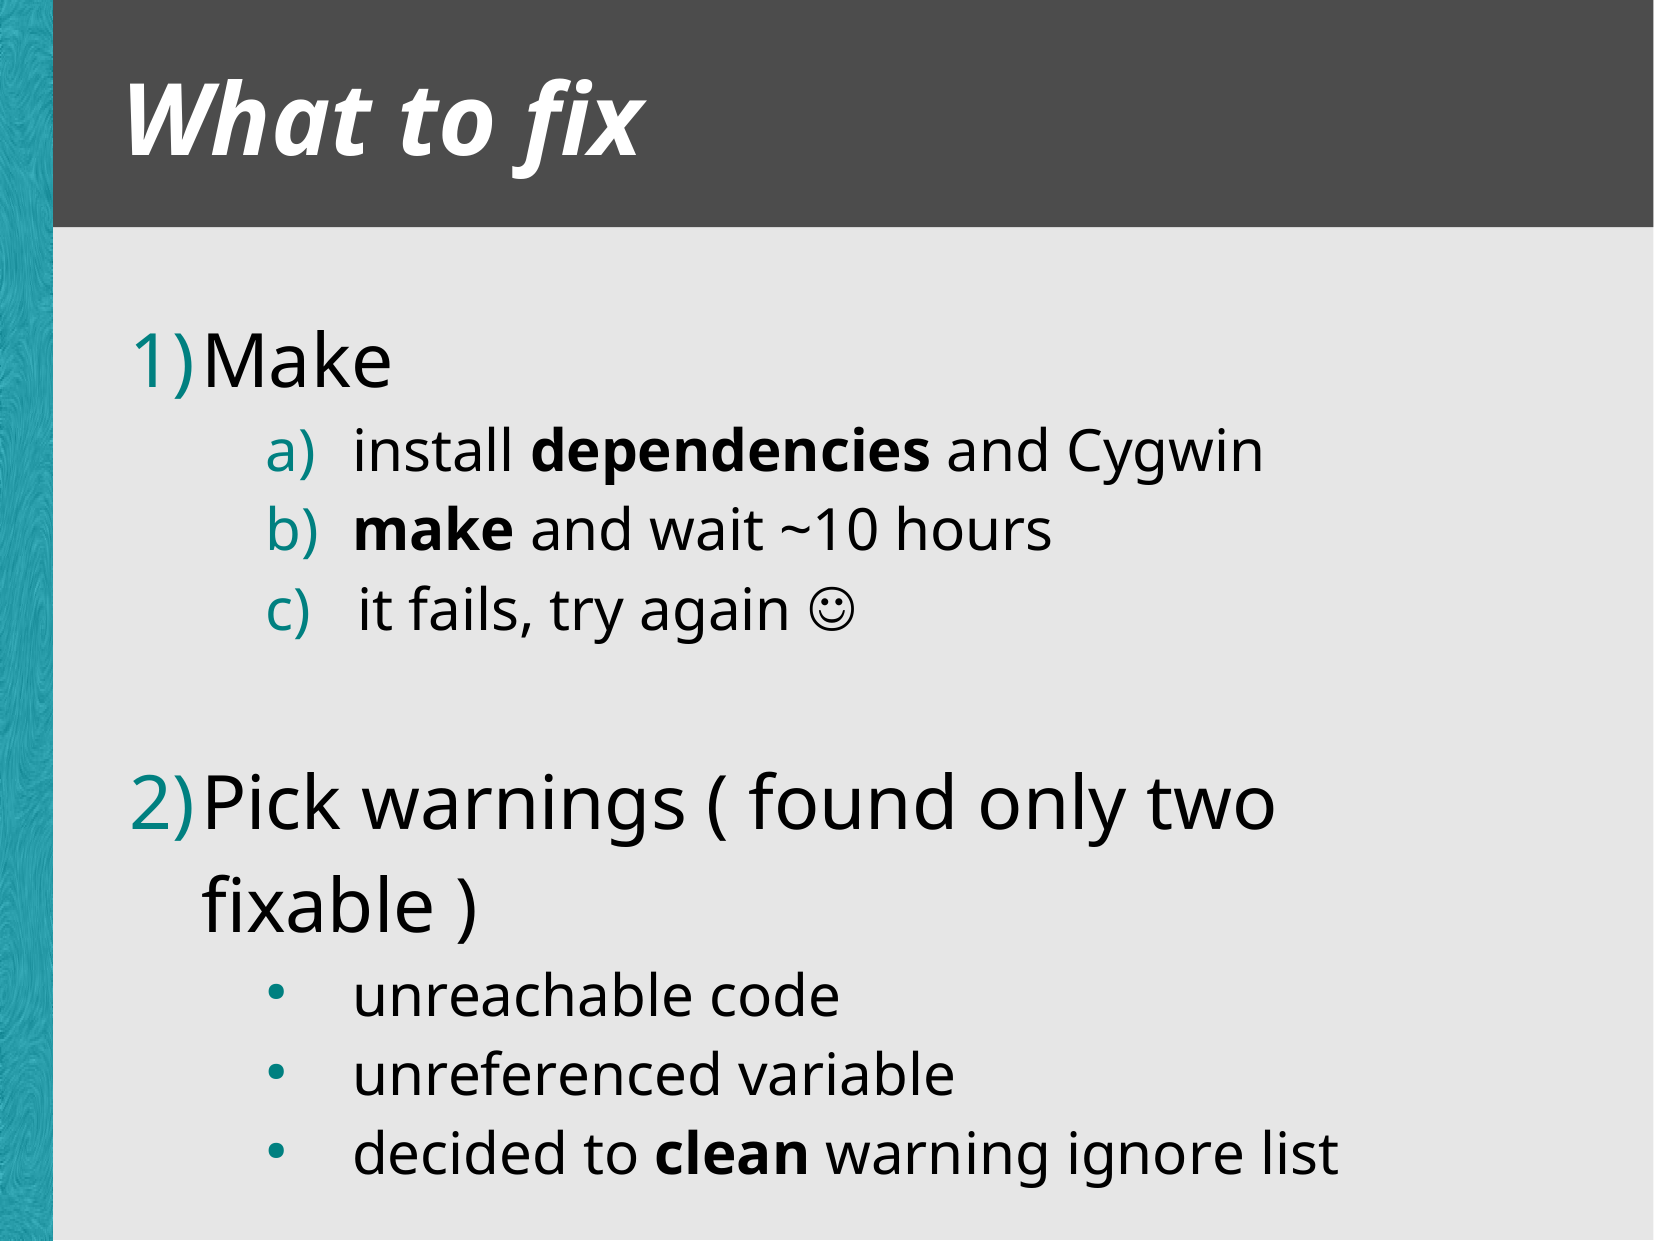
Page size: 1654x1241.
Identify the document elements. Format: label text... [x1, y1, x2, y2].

list Make install dependencies and Cygwin make and wait ~10 hours it fails, try again  Pick warnings ( found only two fixable ) unreachable code unreferenced variable decided to clean warning ignore list [118, 307, 1563, 1162]
picture [0, 0, 53, 1241]
title What to fix [121, 12, 1565, 221]
